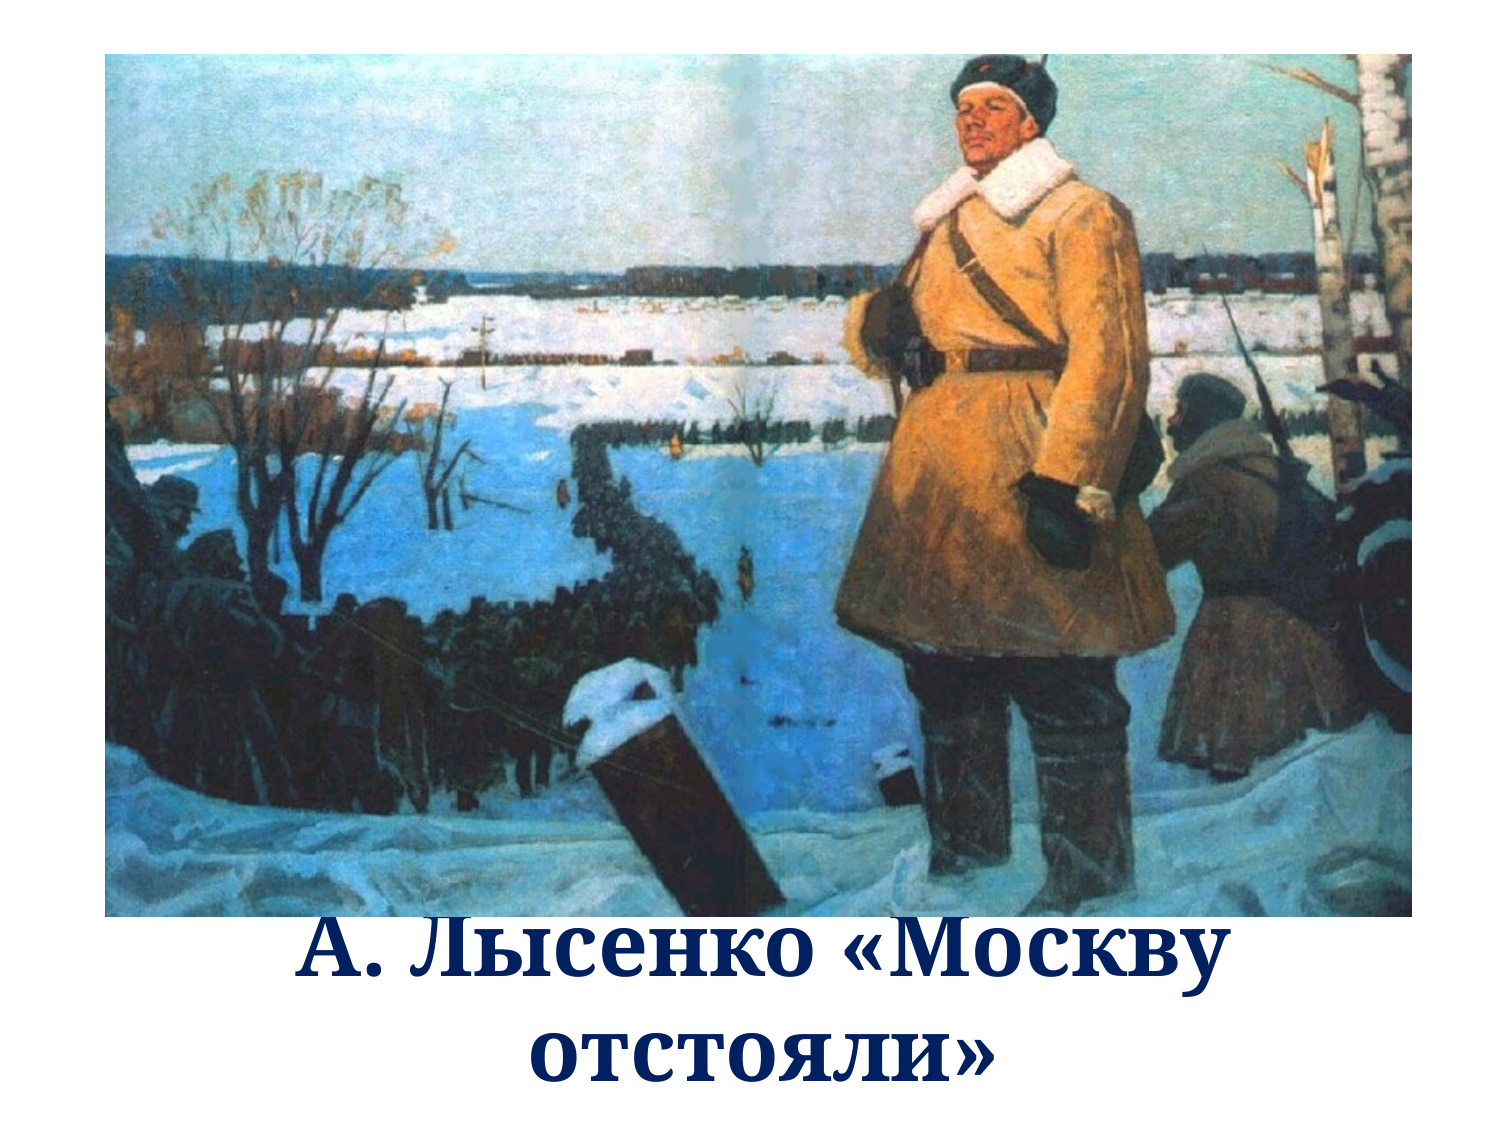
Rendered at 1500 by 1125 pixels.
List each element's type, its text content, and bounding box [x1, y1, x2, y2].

picture [105, 54, 1412, 917]
title А. Лысенко «Москву отстояли» [88, 881, 1439, 1069]
